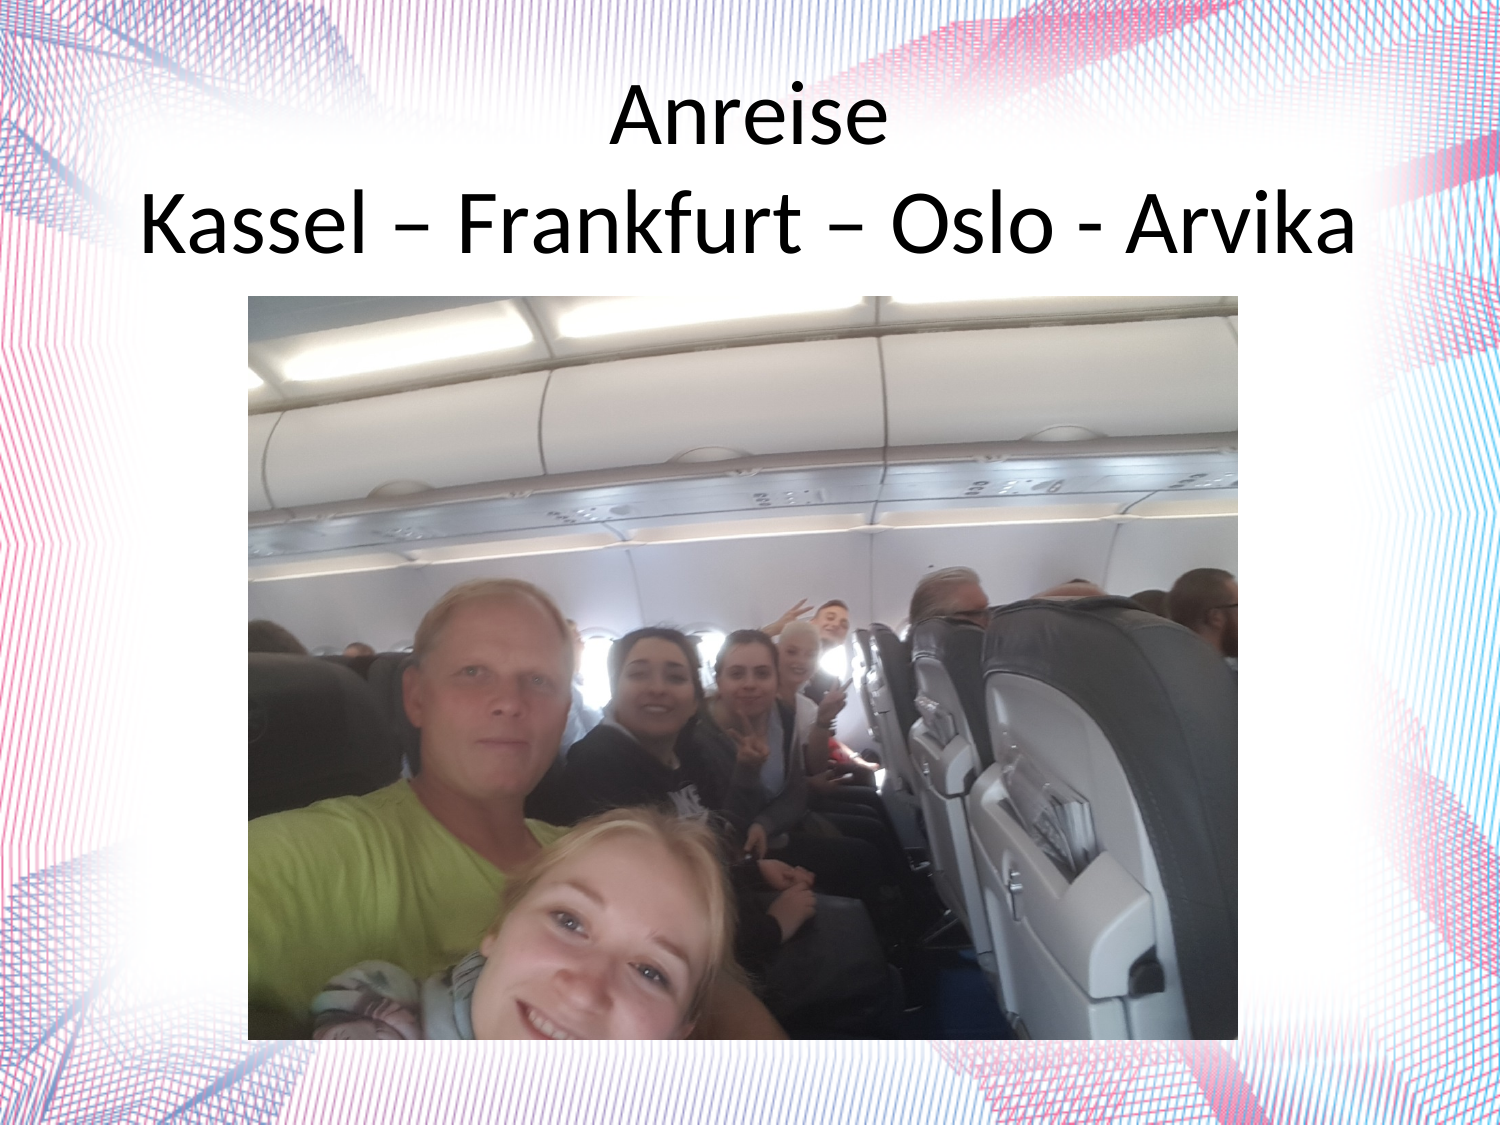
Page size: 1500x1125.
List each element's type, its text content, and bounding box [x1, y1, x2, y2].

picture [248, 296, 1238, 1040]
title Anreise Kassel – Frankfurt – Oslo - Arvika [75, 45, 1425, 233]
